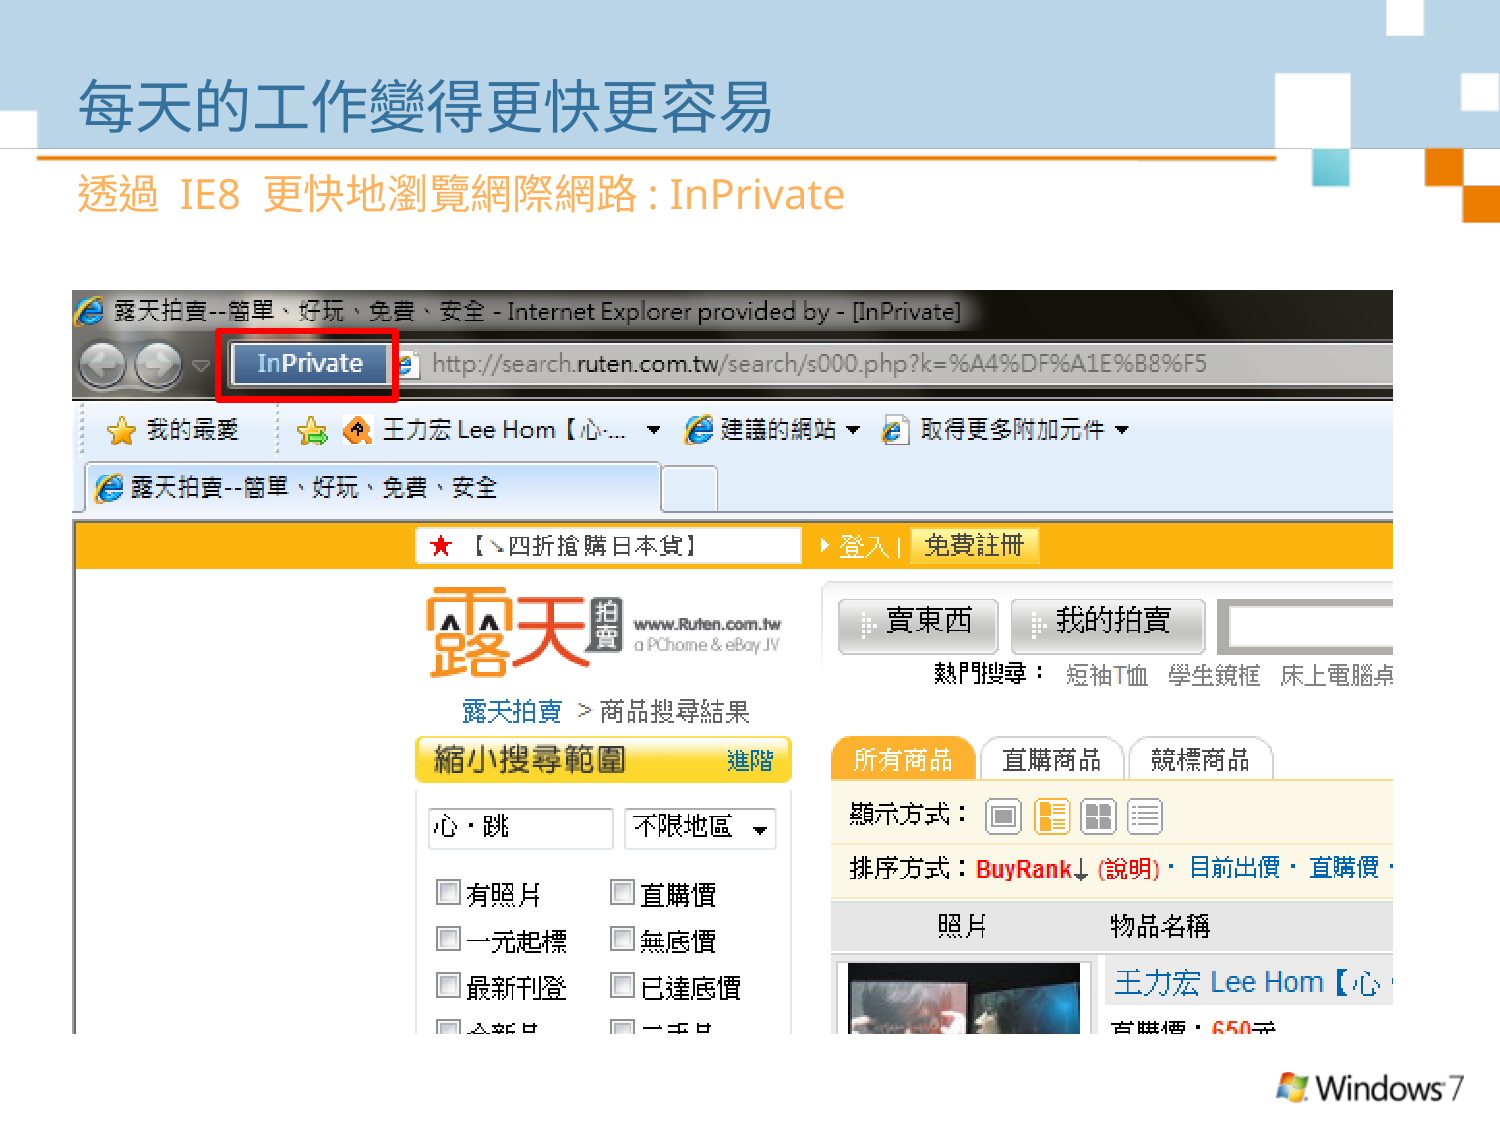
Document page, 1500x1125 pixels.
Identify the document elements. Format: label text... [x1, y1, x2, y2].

text_box 透過 IE8 更快地瀏覽網際網路: InPrivate [44, 160, 1459, 227]
title 每天的工作變得更快更容易 [62, 62, 1413, 150]
picture [72, 290, 1393, 1034]
